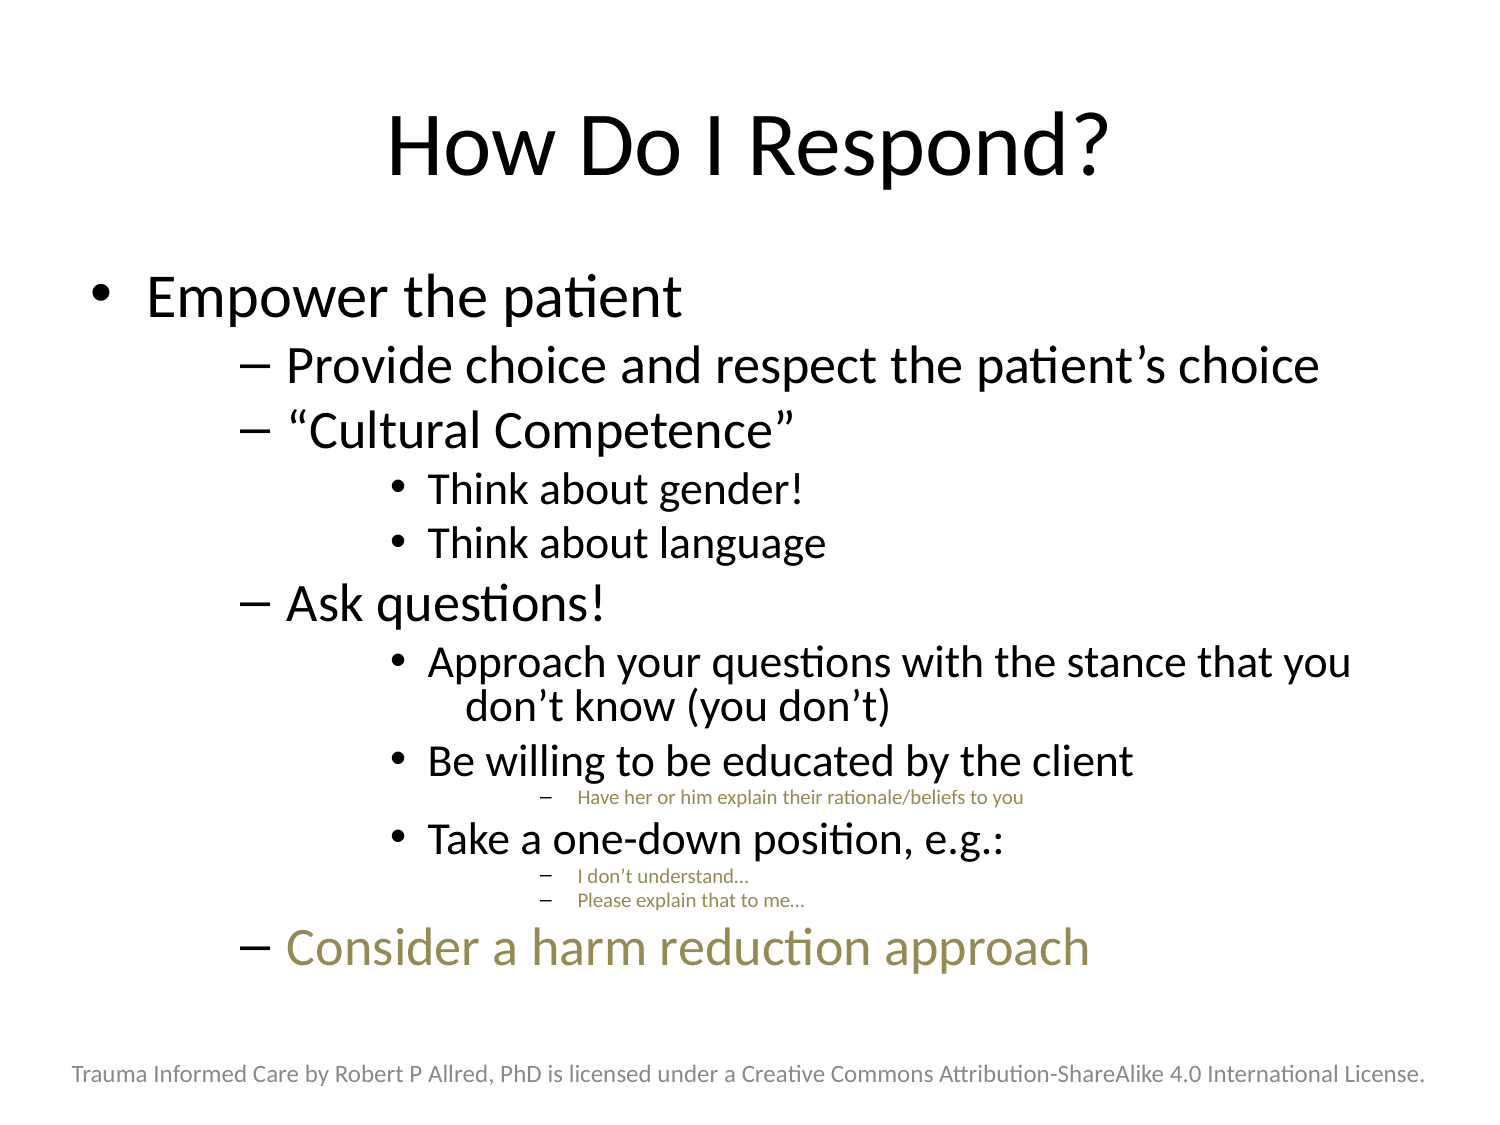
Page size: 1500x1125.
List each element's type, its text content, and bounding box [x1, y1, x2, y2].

text_box Trauma Informed Care by Robert P Allred, PhD is licensed under a Creative Commons Attribution-ShareAlike 4.0 International License. [50, 1042, 1451, 1103]
list Empower the patient Provide choice and respect the patient’s choice “Cultural Competence” Think about gender! Think about language Ask questions! Approach your questions with the stance that you don’t know (you don’t) Be willing to be educated by the client Have her or him explain their rationale/beliefs to you Take a one-down position, e.g.: I don’t understand… Please explain that to me… Consider a harm reduction approach [75, 262, 1426, 1005]
title How Do I Respond? [75, 45, 1426, 233]
